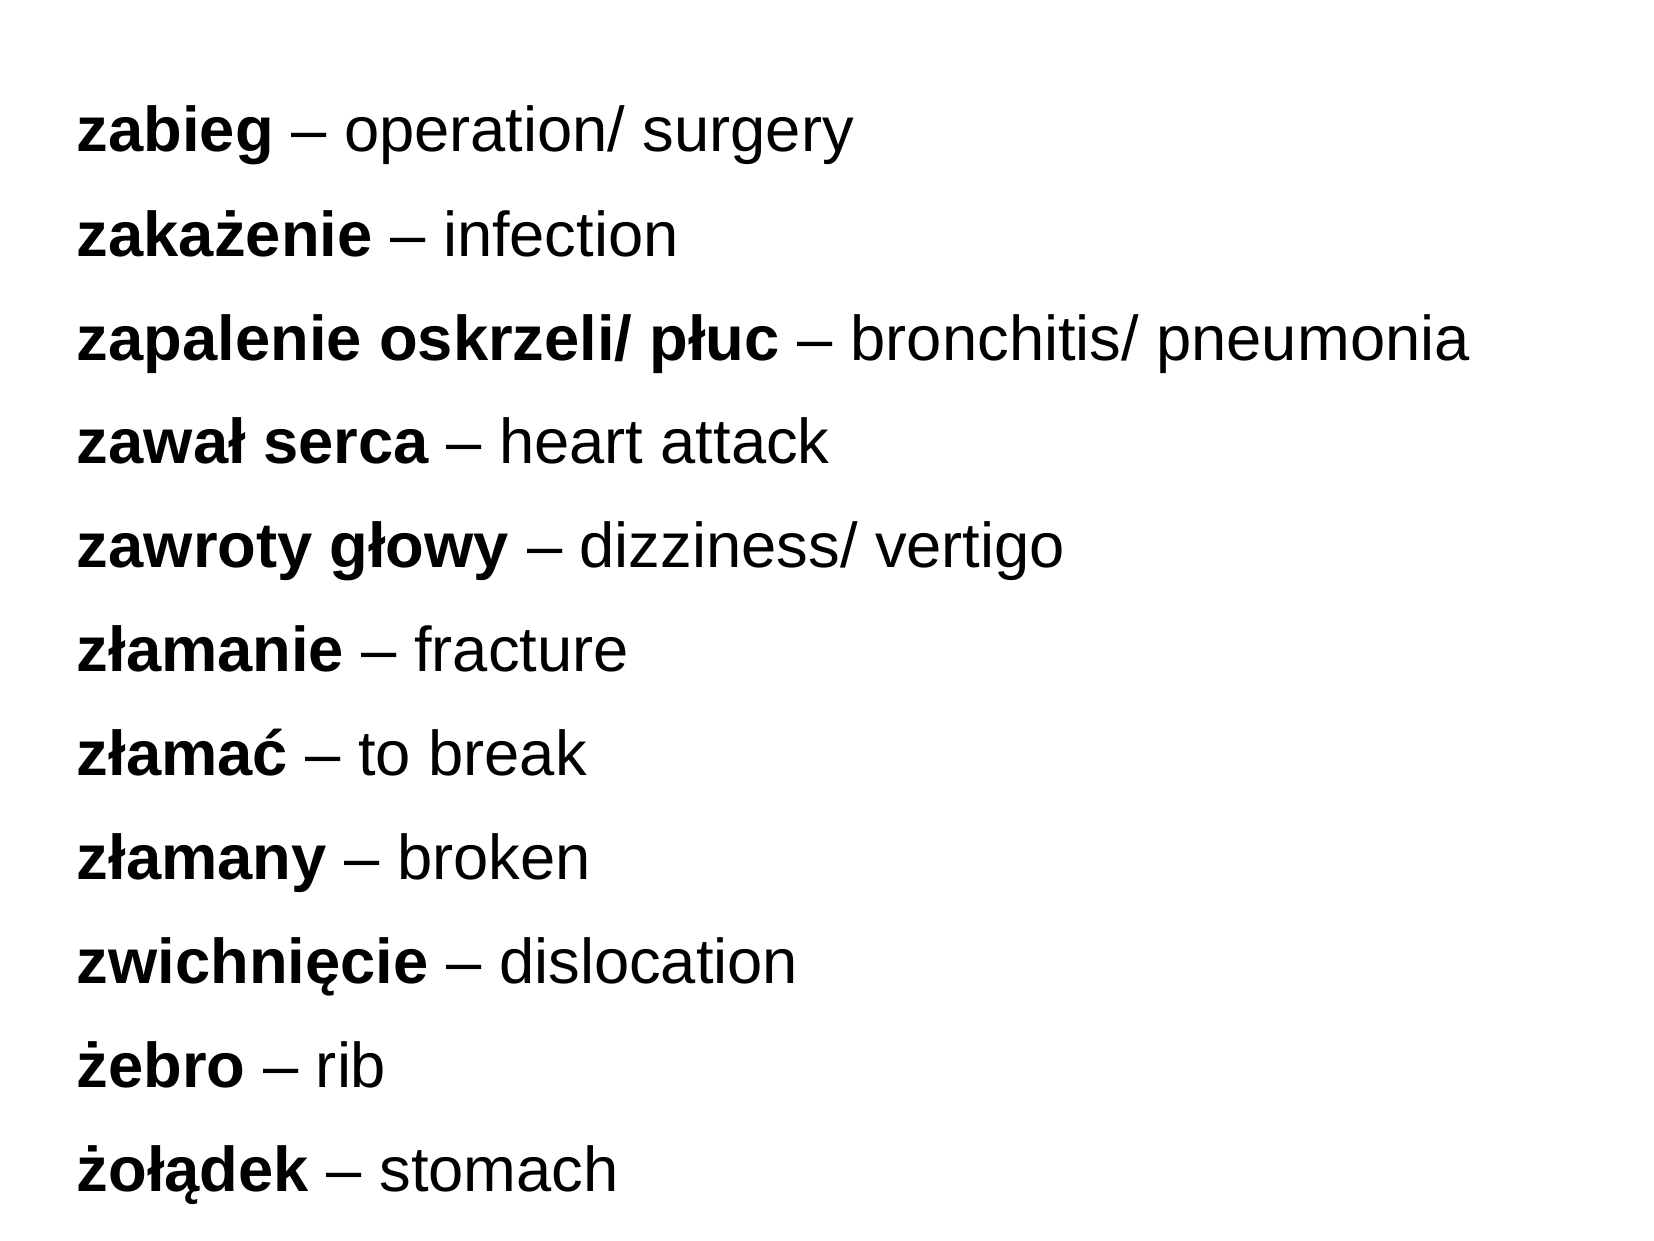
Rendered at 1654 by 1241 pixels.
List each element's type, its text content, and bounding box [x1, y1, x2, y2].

list zabieg – operation/ surgery zakażenie – infection zapalenie oskrzeli/ płuc – bronchitis/ pneumonia zawał serca – heart attack zawroty głowy – dizziness/ vertigo złamanie – fracture złamać – to break złamany – broken zwichnięcie – dislocation żebro – rib żołądek – stomach [76, 88, 1565, 1206]
